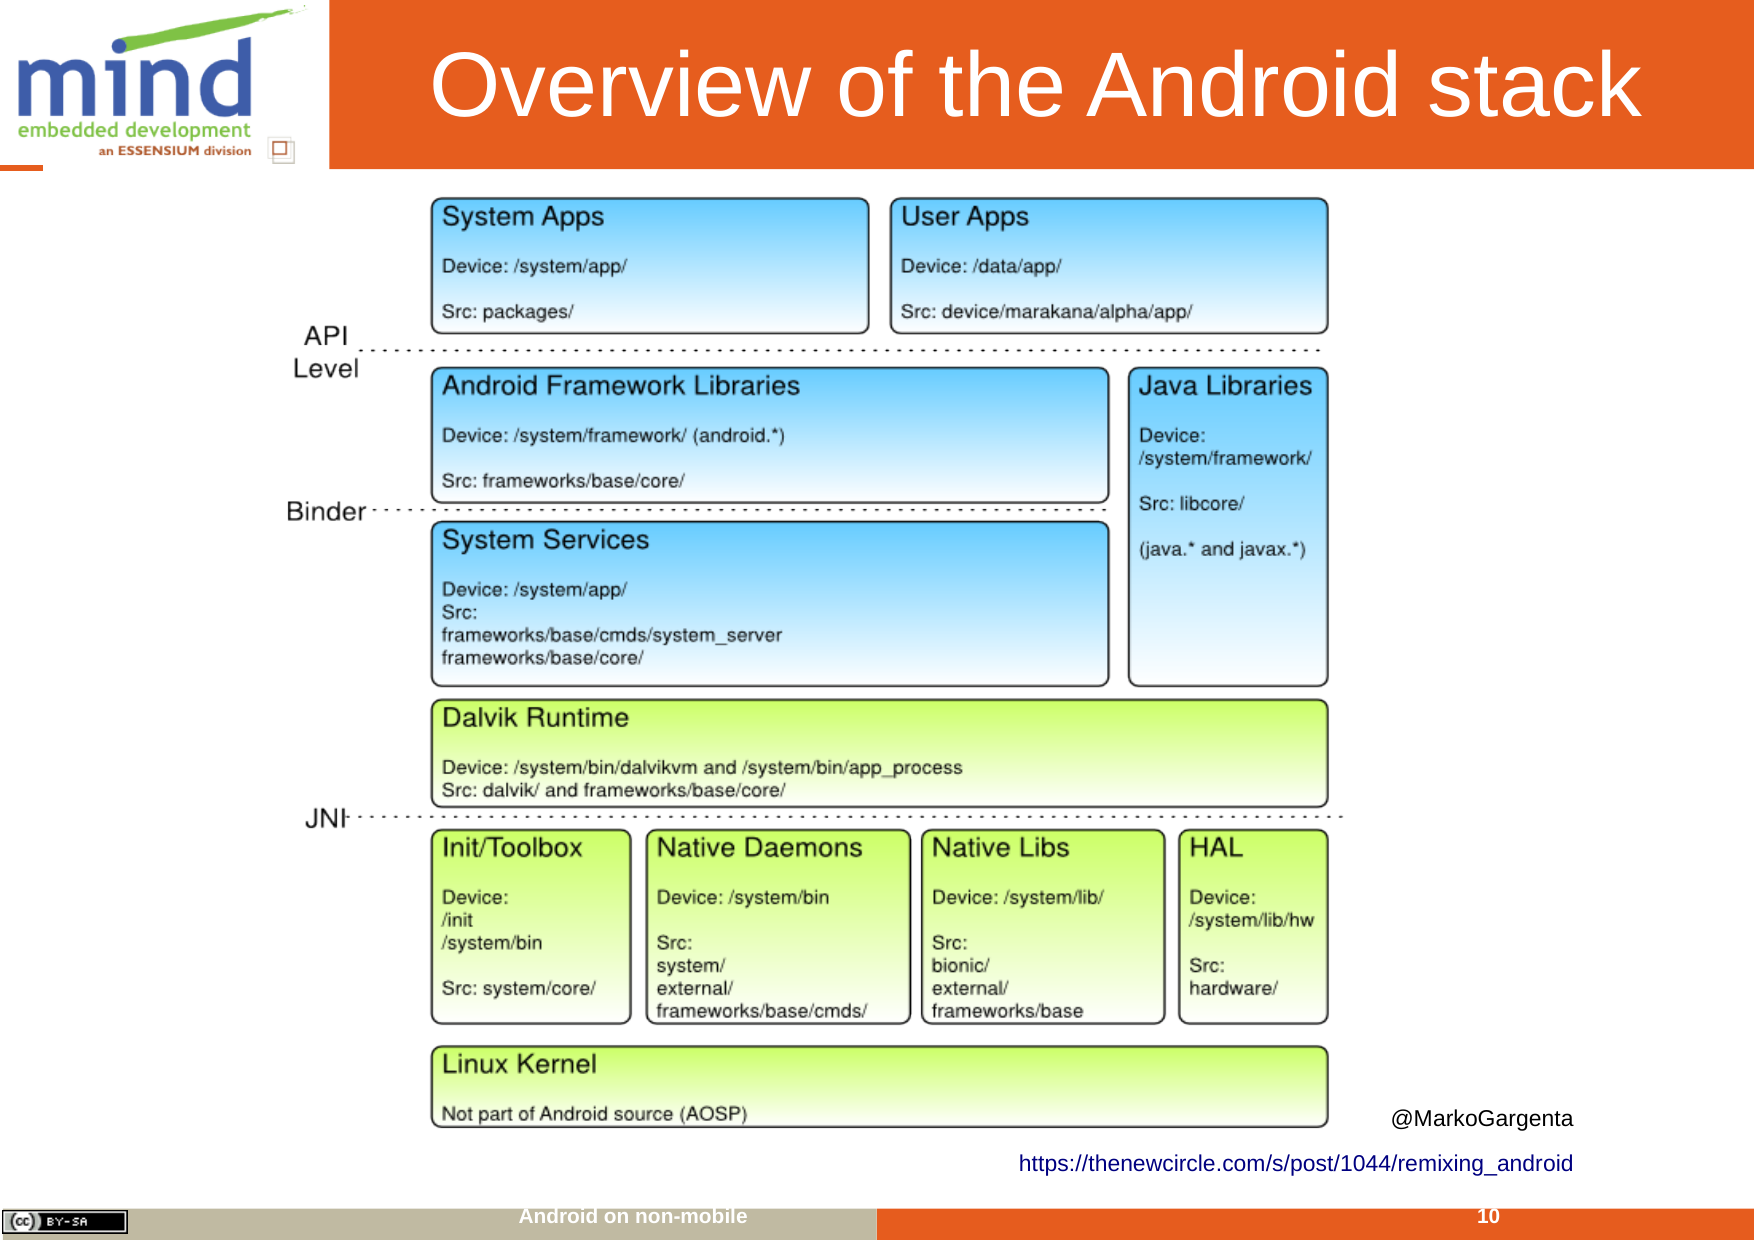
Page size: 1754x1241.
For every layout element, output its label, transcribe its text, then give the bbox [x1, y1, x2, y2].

title Overview of the Android stack [329, 0, 1744, 170]
text_box @MarkoGargenta [1349, 1098, 1589, 1139]
text_box https://thenewcircle.com/s/post/1044/remixing_android [921, 1142, 1589, 1184]
picture [5, 5, 322, 164]
picture [277, 194, 1350, 1133]
picture [2, 1210, 128, 1234]
